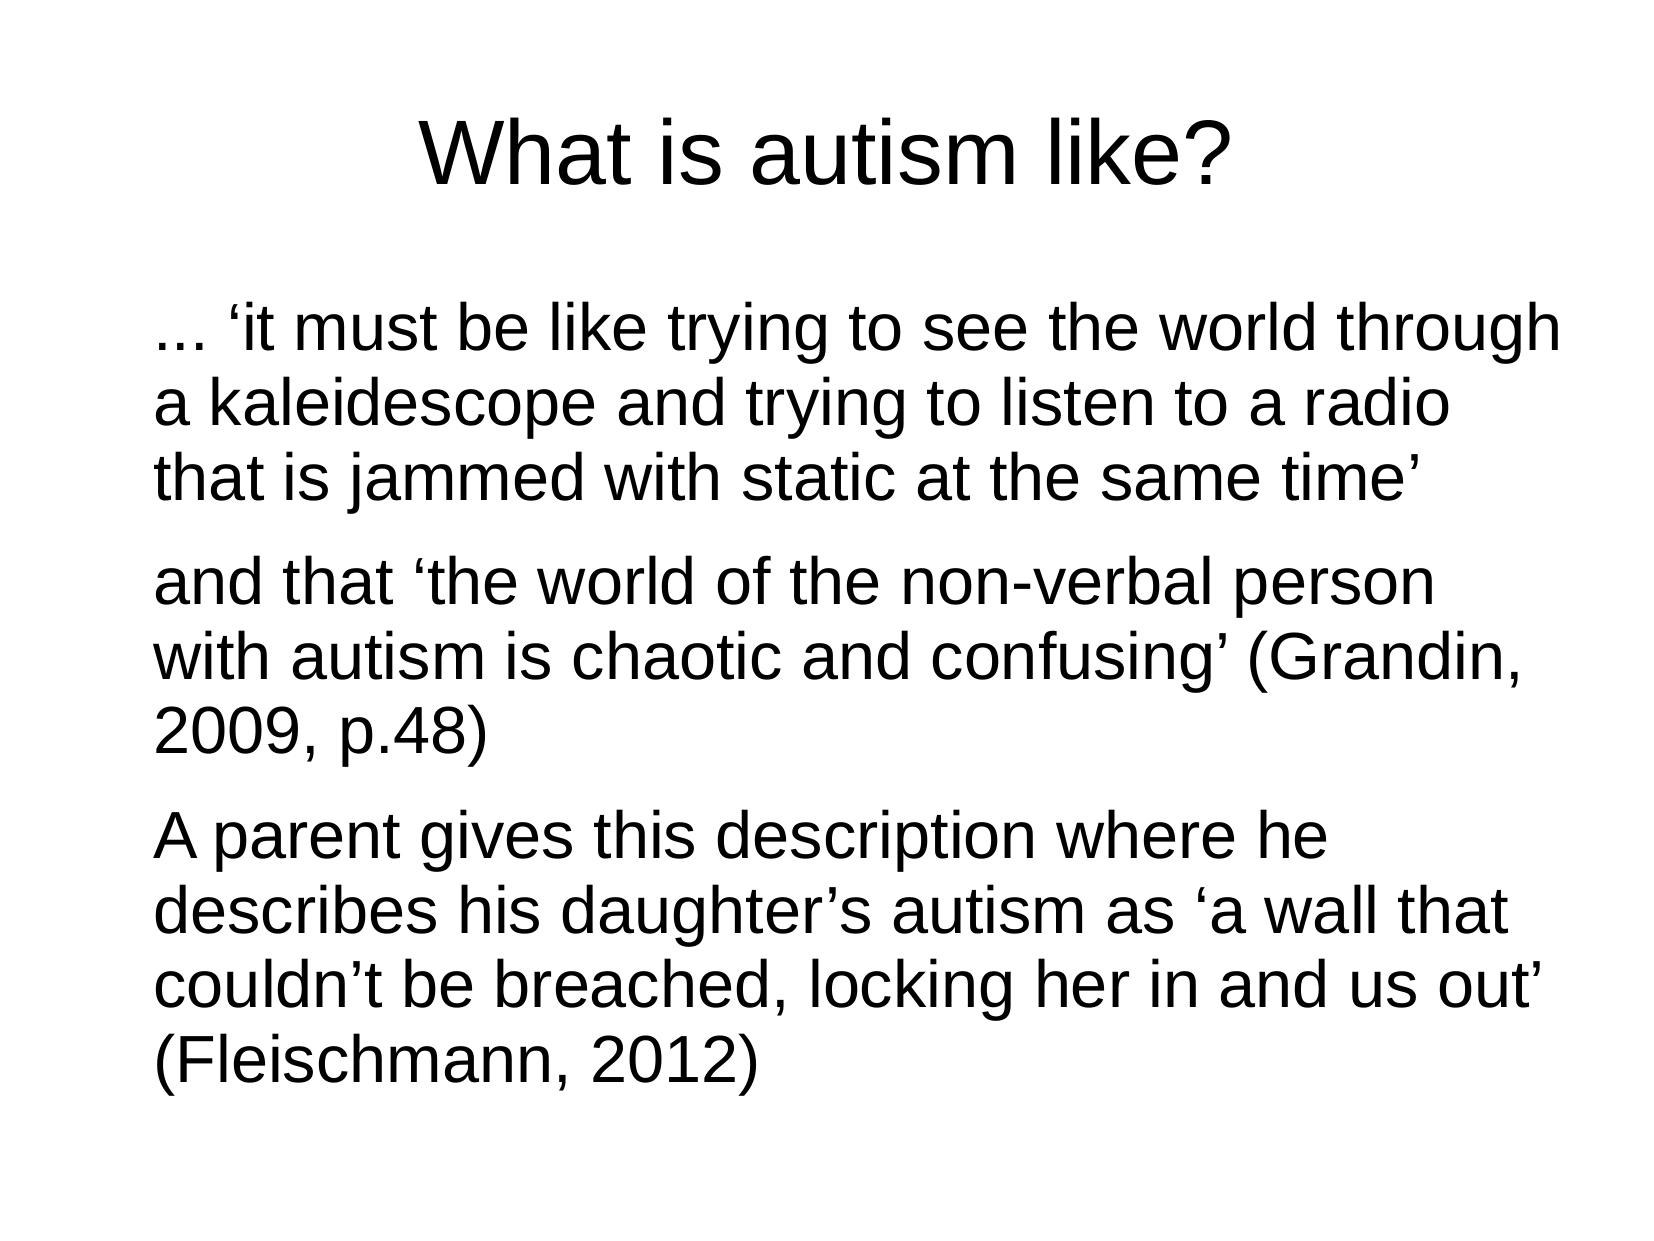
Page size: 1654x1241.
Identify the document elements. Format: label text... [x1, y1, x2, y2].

title What is autism like? [82, 56, 1571, 250]
list ... ‘it must be like trying to see the world through a kaleidescope and trying to listen to a radio that is jammed with static at the same time’ and that ‘the world of the non-verbal person with autism is chaotic and confusing’ (Grandin, 2009, p.48) A parent gives this description where he describes his daughter’s autism as ‘a wall that couldn’t be breached, locking her in and us out’ (Fleischmann, 2012) [82, 290, 1571, 1109]
